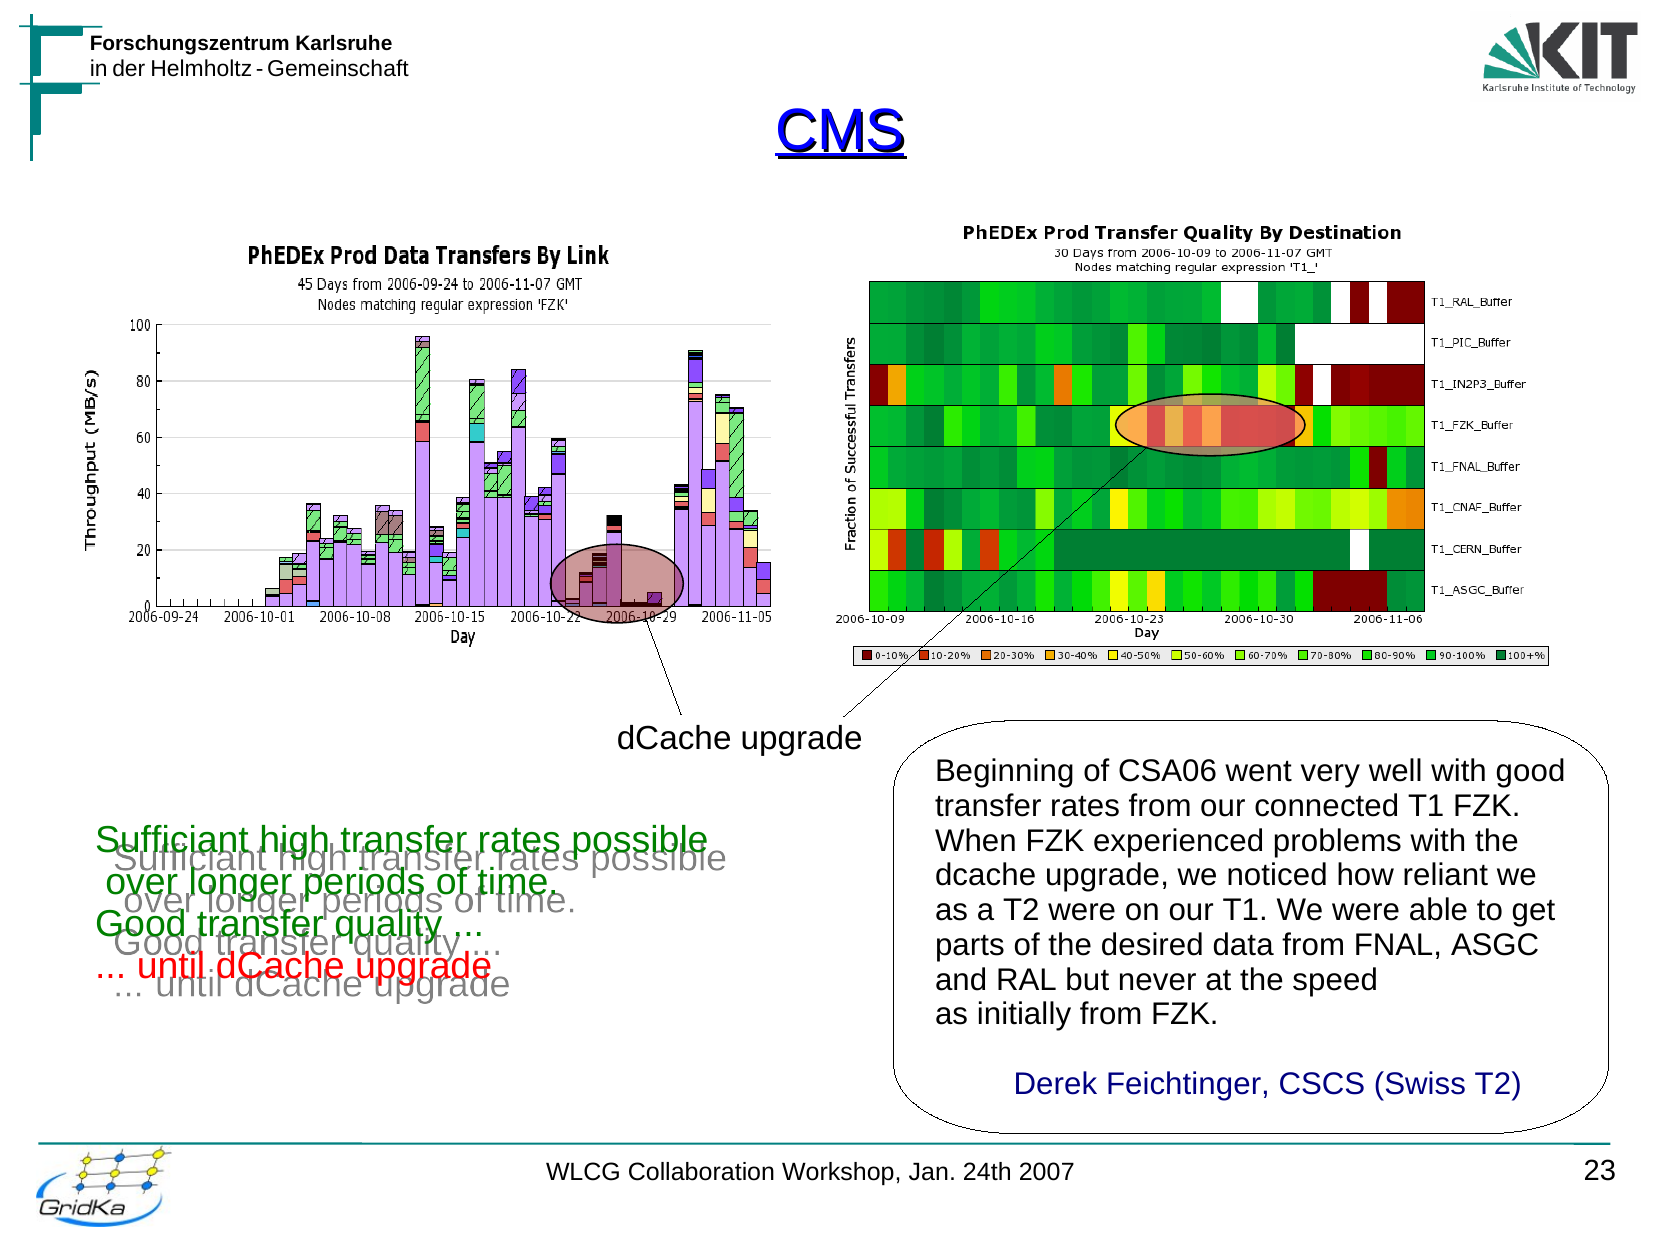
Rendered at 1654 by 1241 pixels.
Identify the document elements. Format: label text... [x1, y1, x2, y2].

text_box Beginning of CSA06 went very well with good transfer rates from our connected T1 FZK. When FZK experienced problems with the dcache upgrade, we noticed how reliant we as a T2 were on our T1. We were able to get parts of the desired data from FNAL, ASGC and RAL but never at the speed as initially from FZK. Derek Feichtinger, CSCS (Swiss T2) [893, 720, 1609, 1134]
picture [71, 244, 821, 656]
text_box [1115, 394, 1306, 456]
text_box CMS [760, 89, 920, 170]
picture [1470, 11, 1641, 102]
text_box [550, 544, 684, 623]
text_box Sufficiant high transfer rates possible over longer periods of time. Good transfer quality ... ... until dCache upgrade [66, 808, 750, 998]
text_box dCache upgrade [602, 712, 878, 765]
picture [36, 1145, 172, 1227]
picture [832, 221, 1567, 674]
